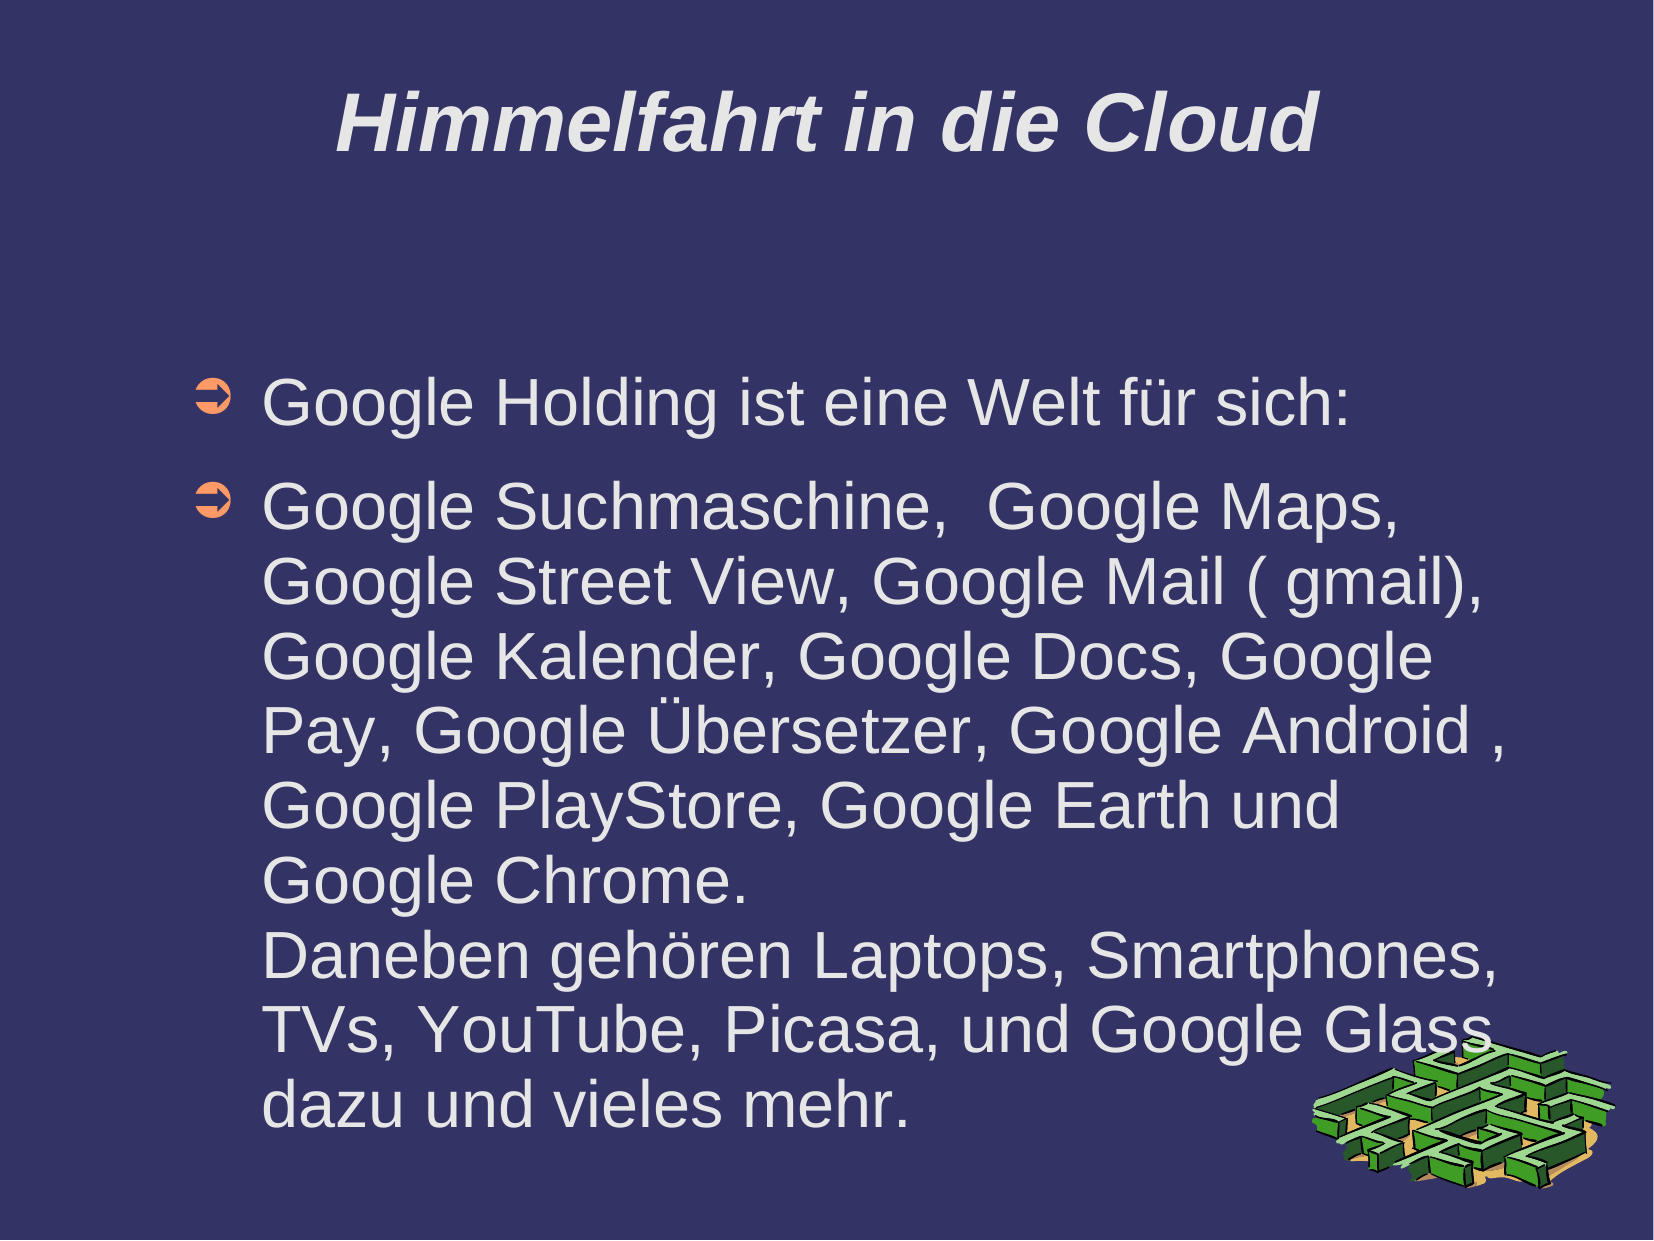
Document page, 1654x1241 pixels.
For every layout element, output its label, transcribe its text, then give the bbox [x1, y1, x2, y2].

title Himmelfahrt in die Cloud [121, 19, 1534, 227]
list Google Holding ist eine Welt für sich: Google Suchmaschine, Google Maps, Google Street View, Google Mail ( gmail), Google Kalender, Google Docs, Google Pay, Google Übersetzer, Google Android , Google PlayStore, Google Earth und Google Chrome. Daneben gehören Laptops, Smartphones, TVs, YouTube, Picasa, und Google Glass dazu und vieles mehr. [178, 364, 1570, 1147]
